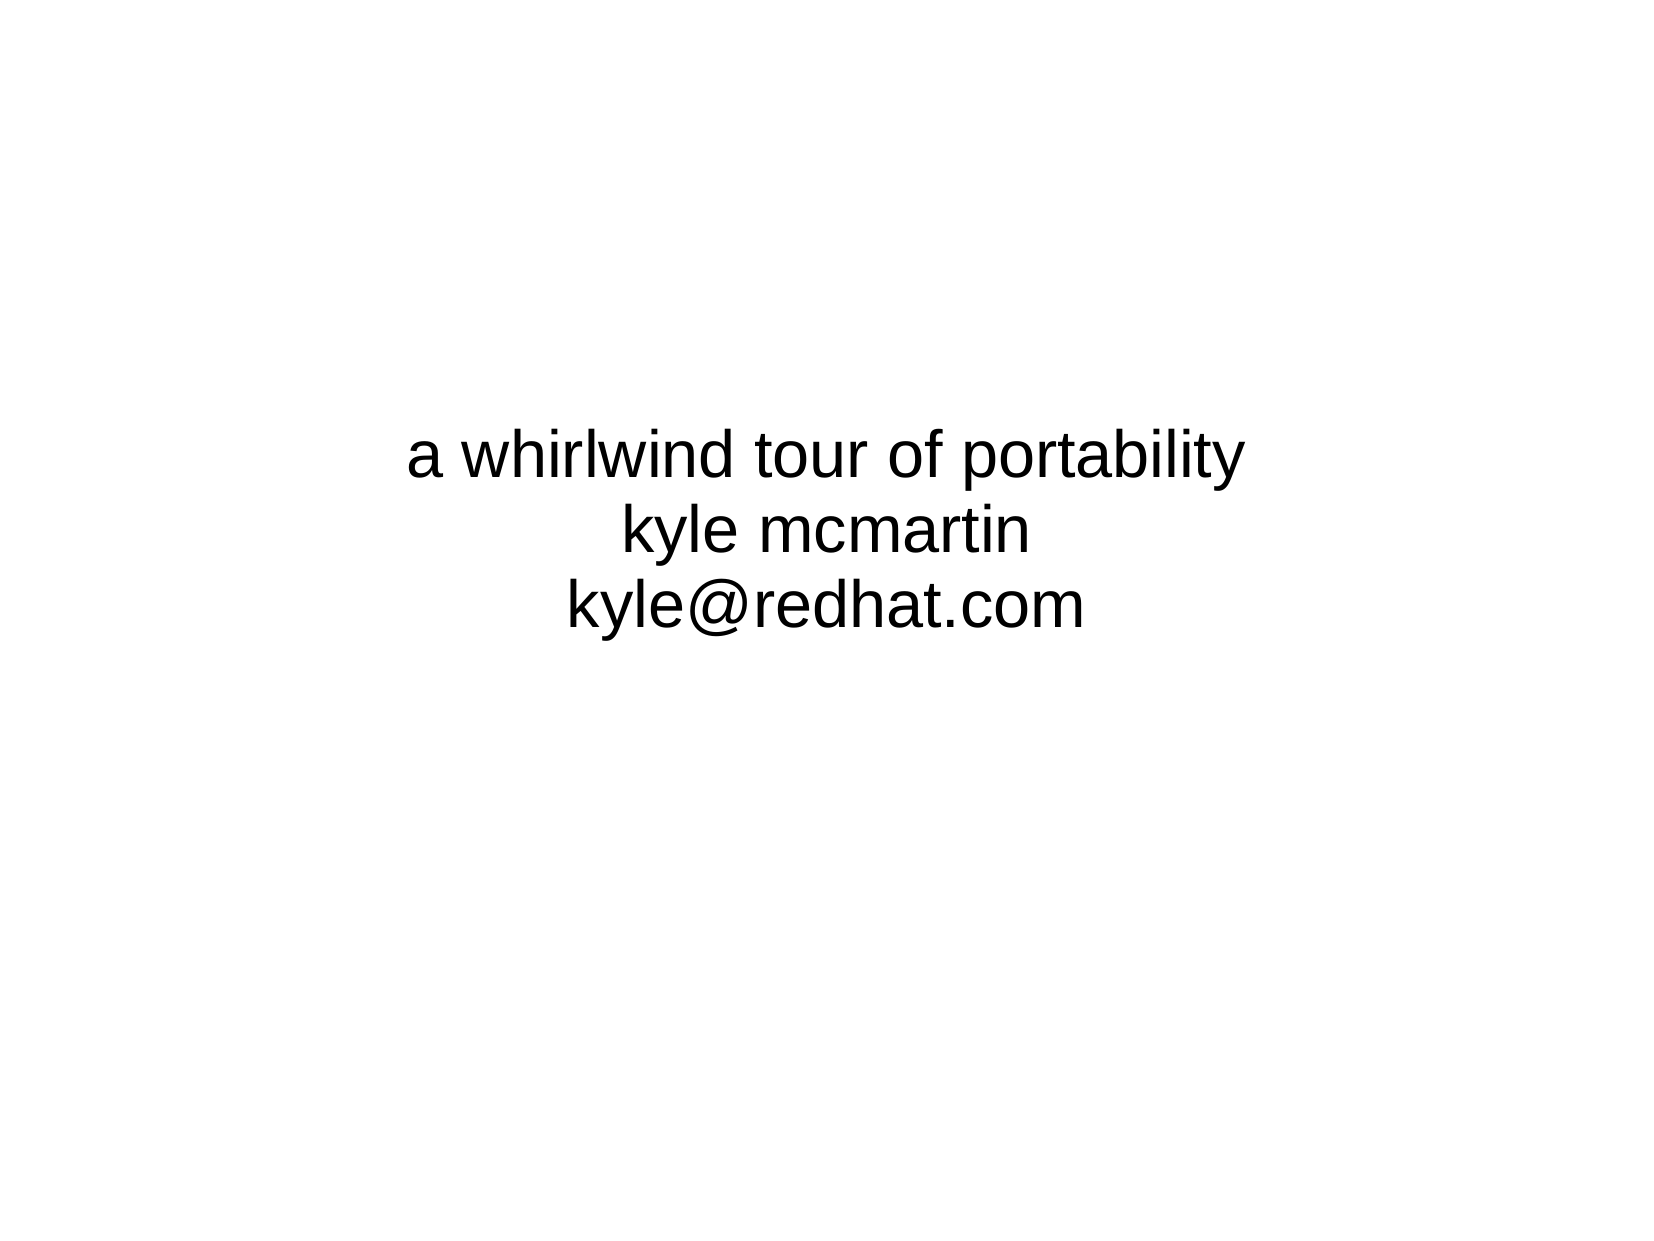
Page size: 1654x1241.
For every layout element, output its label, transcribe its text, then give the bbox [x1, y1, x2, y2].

subtitle a whirlwind tour of portability kyle mcmartin kyle@redhat.com [82, 49, 1571, 1010]
